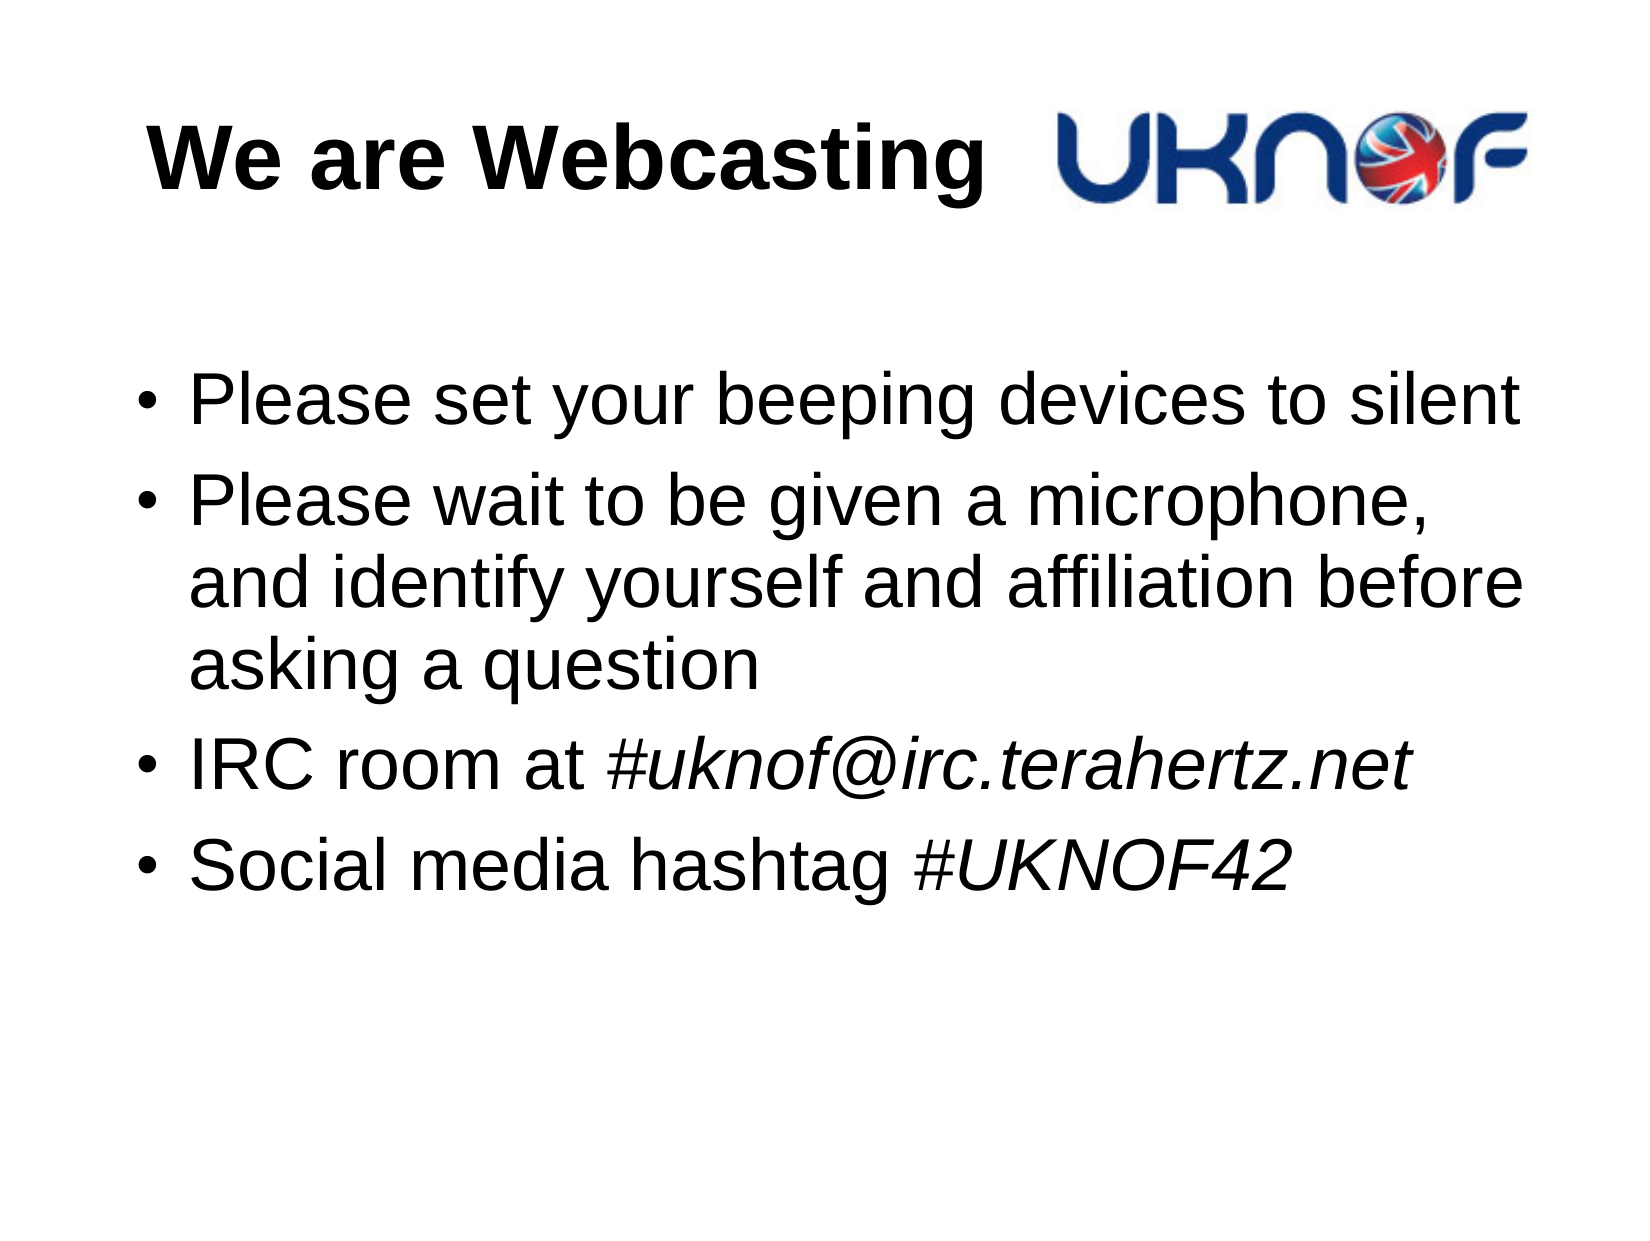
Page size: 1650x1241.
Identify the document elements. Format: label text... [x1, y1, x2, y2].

list Please set your beeping devices to silent Please wait to be given a microphone, and identify yourself and affiliation before asking a question IRC room at #uknof@irc.terahertz.net Social media hashtag #UKNOF42 [75, 358, 1576, 1090]
picture [1050, 93, 1536, 225]
title We are Webcasting [123, 37, 1013, 279]
